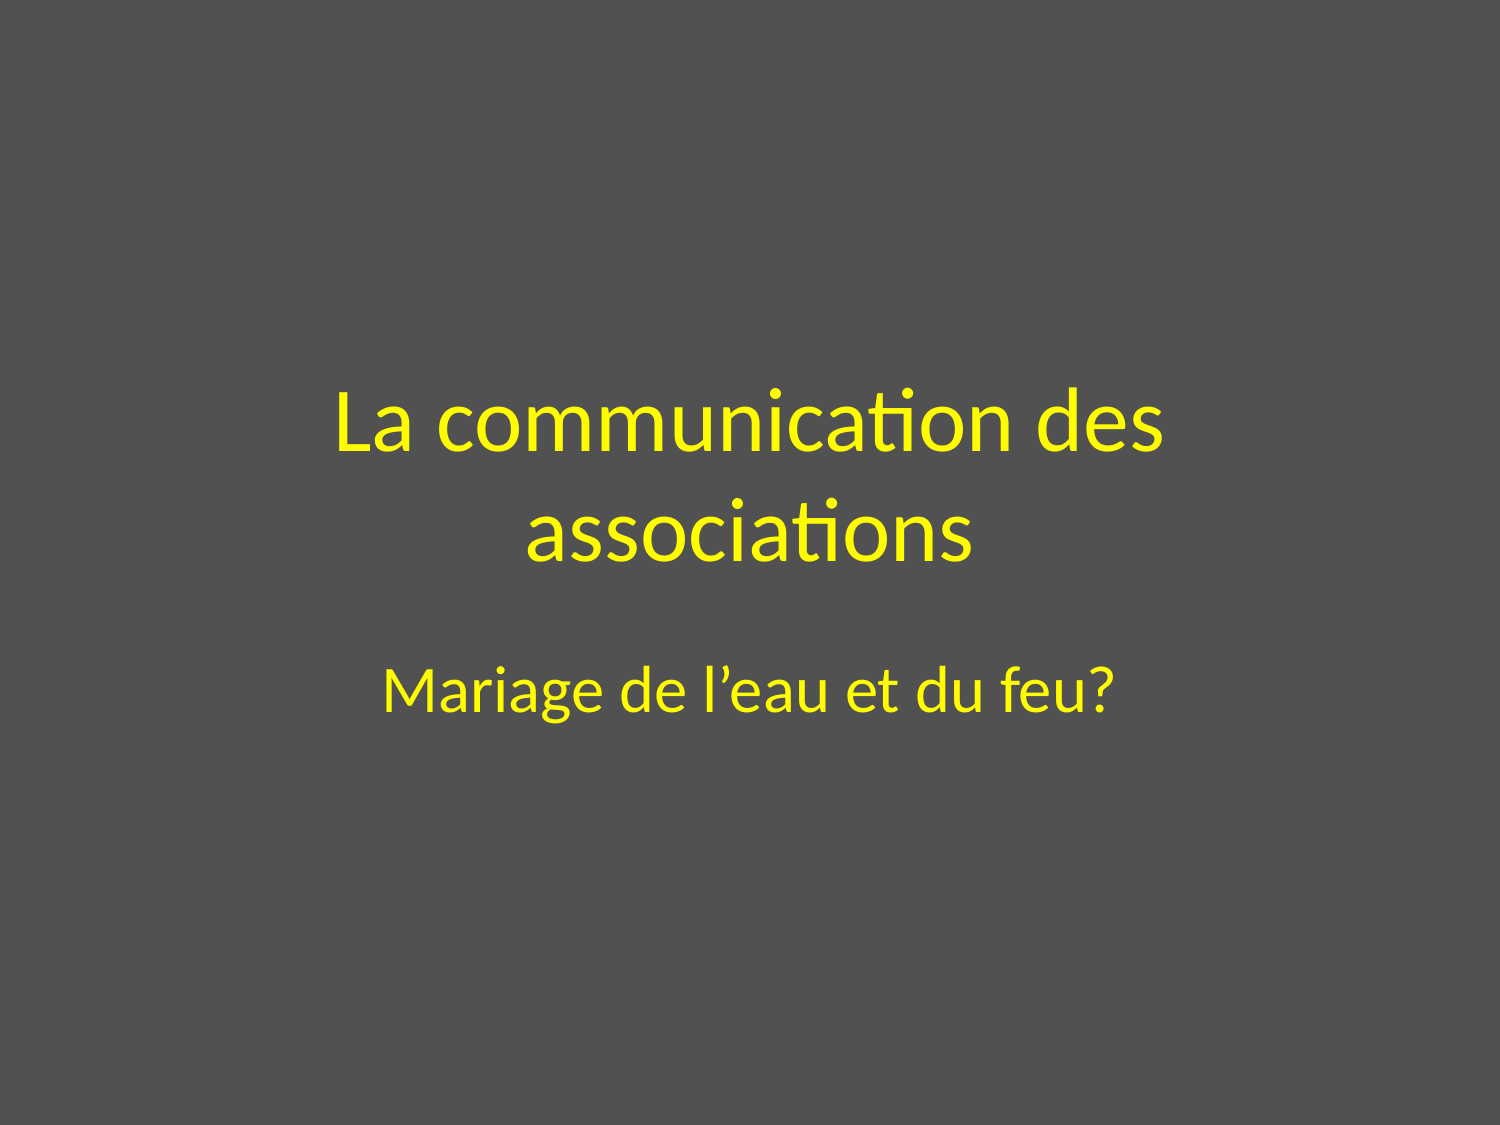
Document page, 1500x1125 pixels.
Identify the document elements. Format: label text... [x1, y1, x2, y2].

title La communication des associations [112, 302, 1388, 638]
list Mariage de l’eau et du feu? [225, 637, 1275, 1125]
